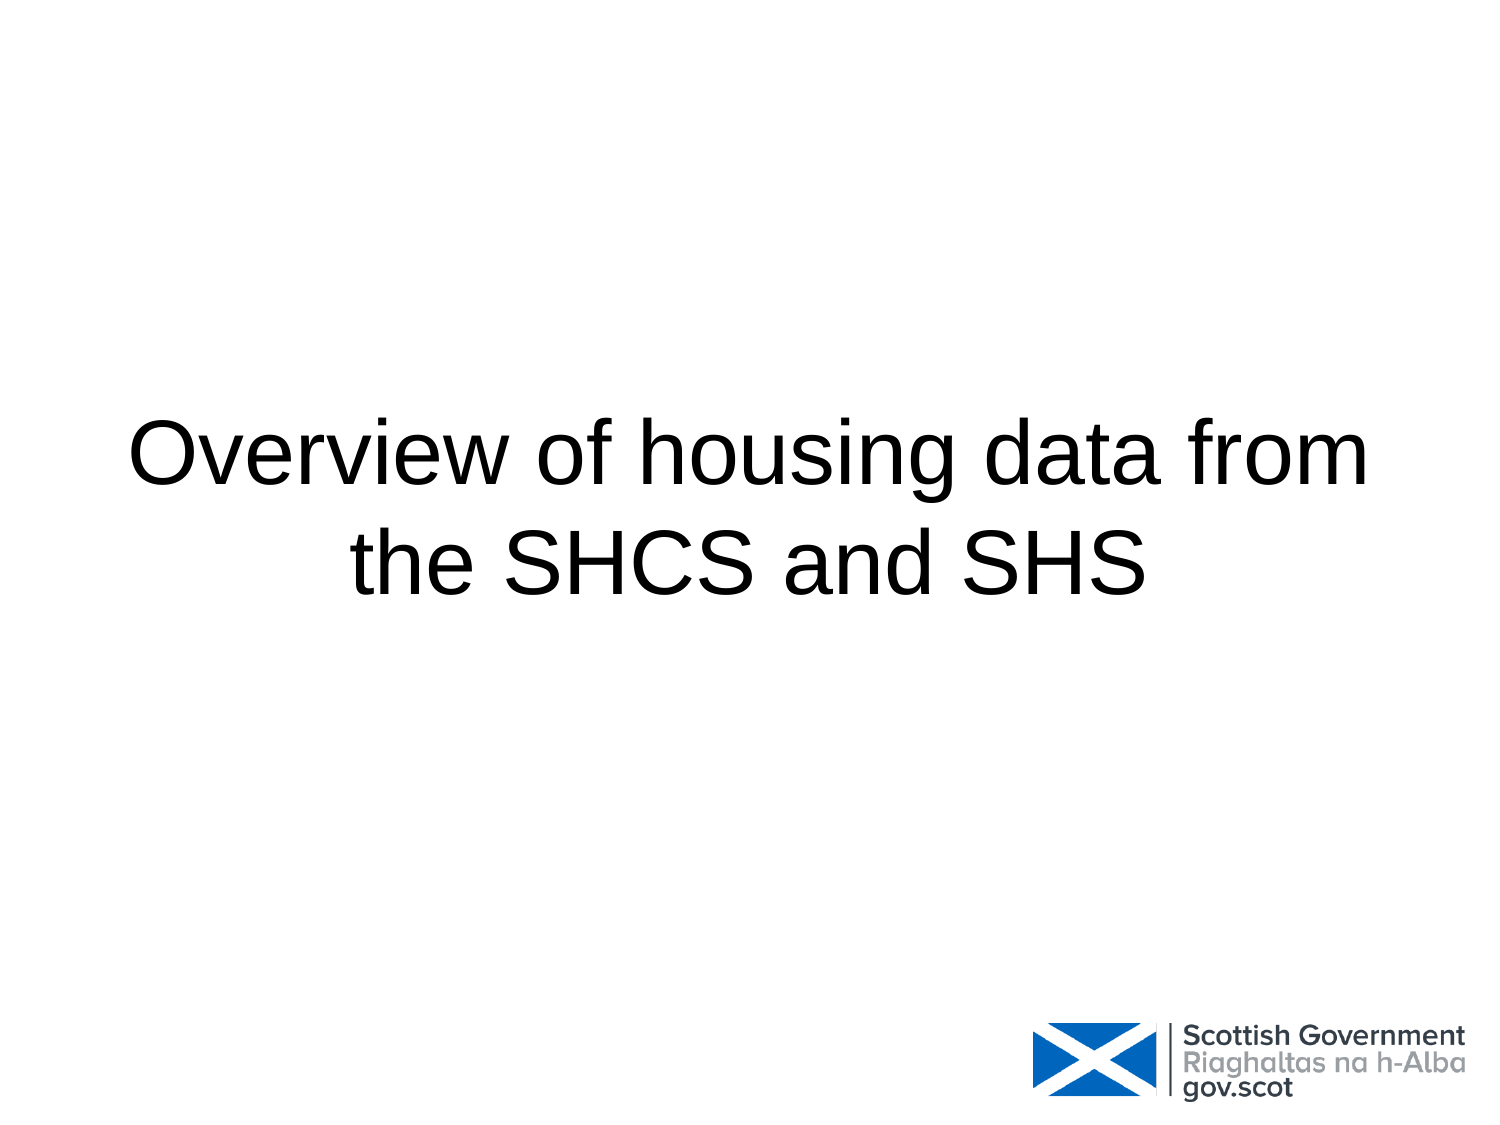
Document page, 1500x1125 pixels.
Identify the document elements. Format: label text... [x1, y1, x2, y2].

title Overview of housing data from the SHCS and SHS [58, 385, 1442, 587]
